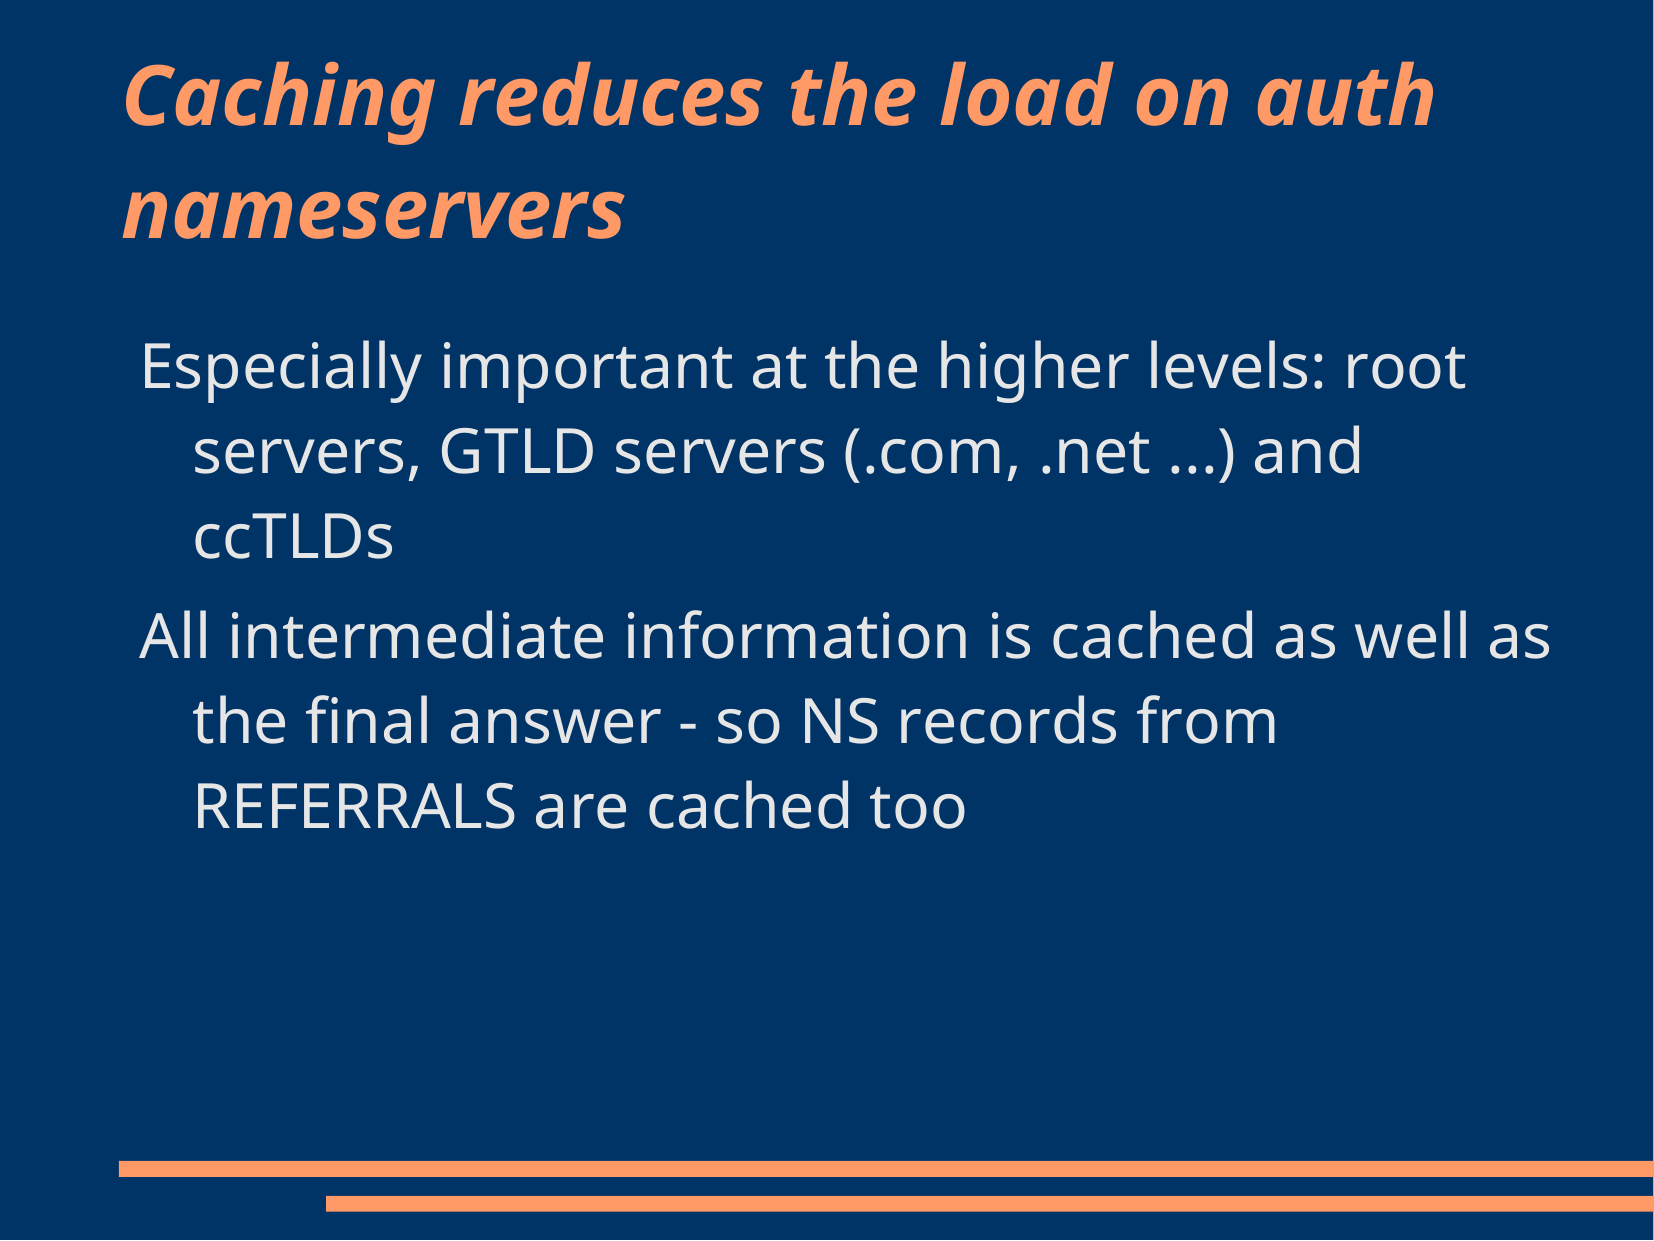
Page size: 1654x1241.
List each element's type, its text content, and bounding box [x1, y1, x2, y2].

list Especially important at the higher levels: root servers, GTLD servers (.com, .net ...) and ccTLDs All intermediate information is cached as well as the final answer - so NS records from REFERRALS are cached too [121, 322, 1561, 1133]
title Caching reduces the load on auth nameservers [121, 46, 1534, 254]
